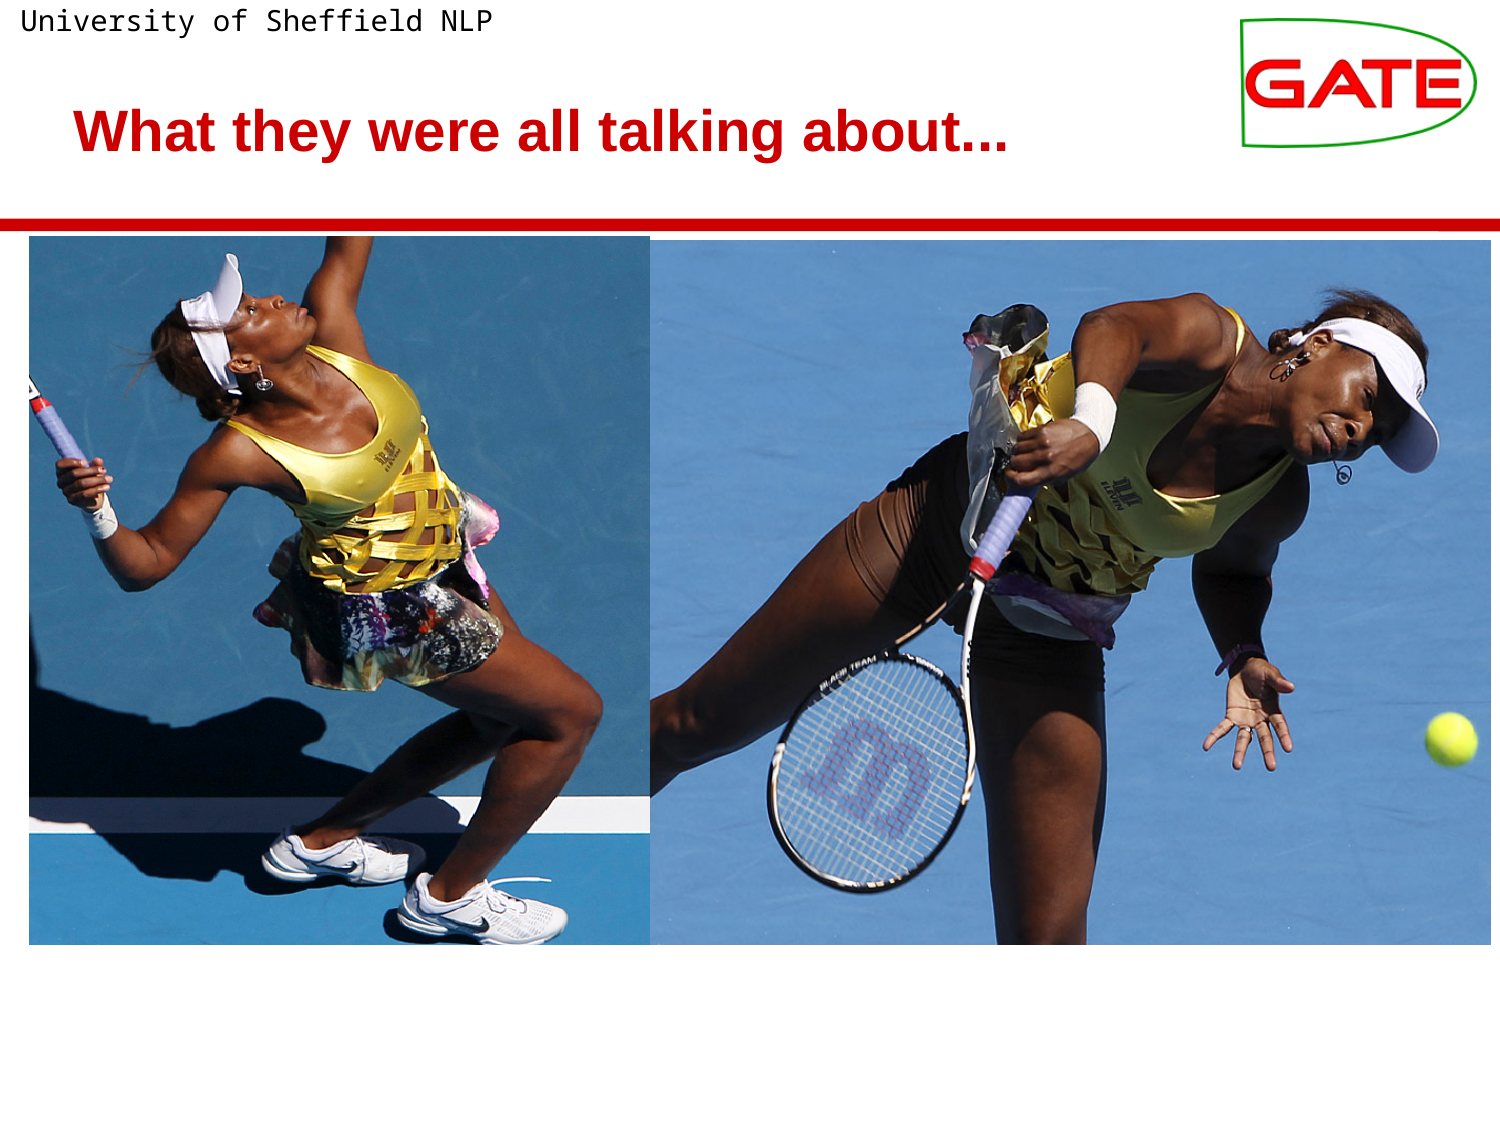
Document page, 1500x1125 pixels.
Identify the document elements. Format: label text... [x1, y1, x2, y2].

picture [29, 236, 1491, 945]
title What they were all talking about... [59, 29, 1300, 233]
picture [1240, 18, 1477, 148]
